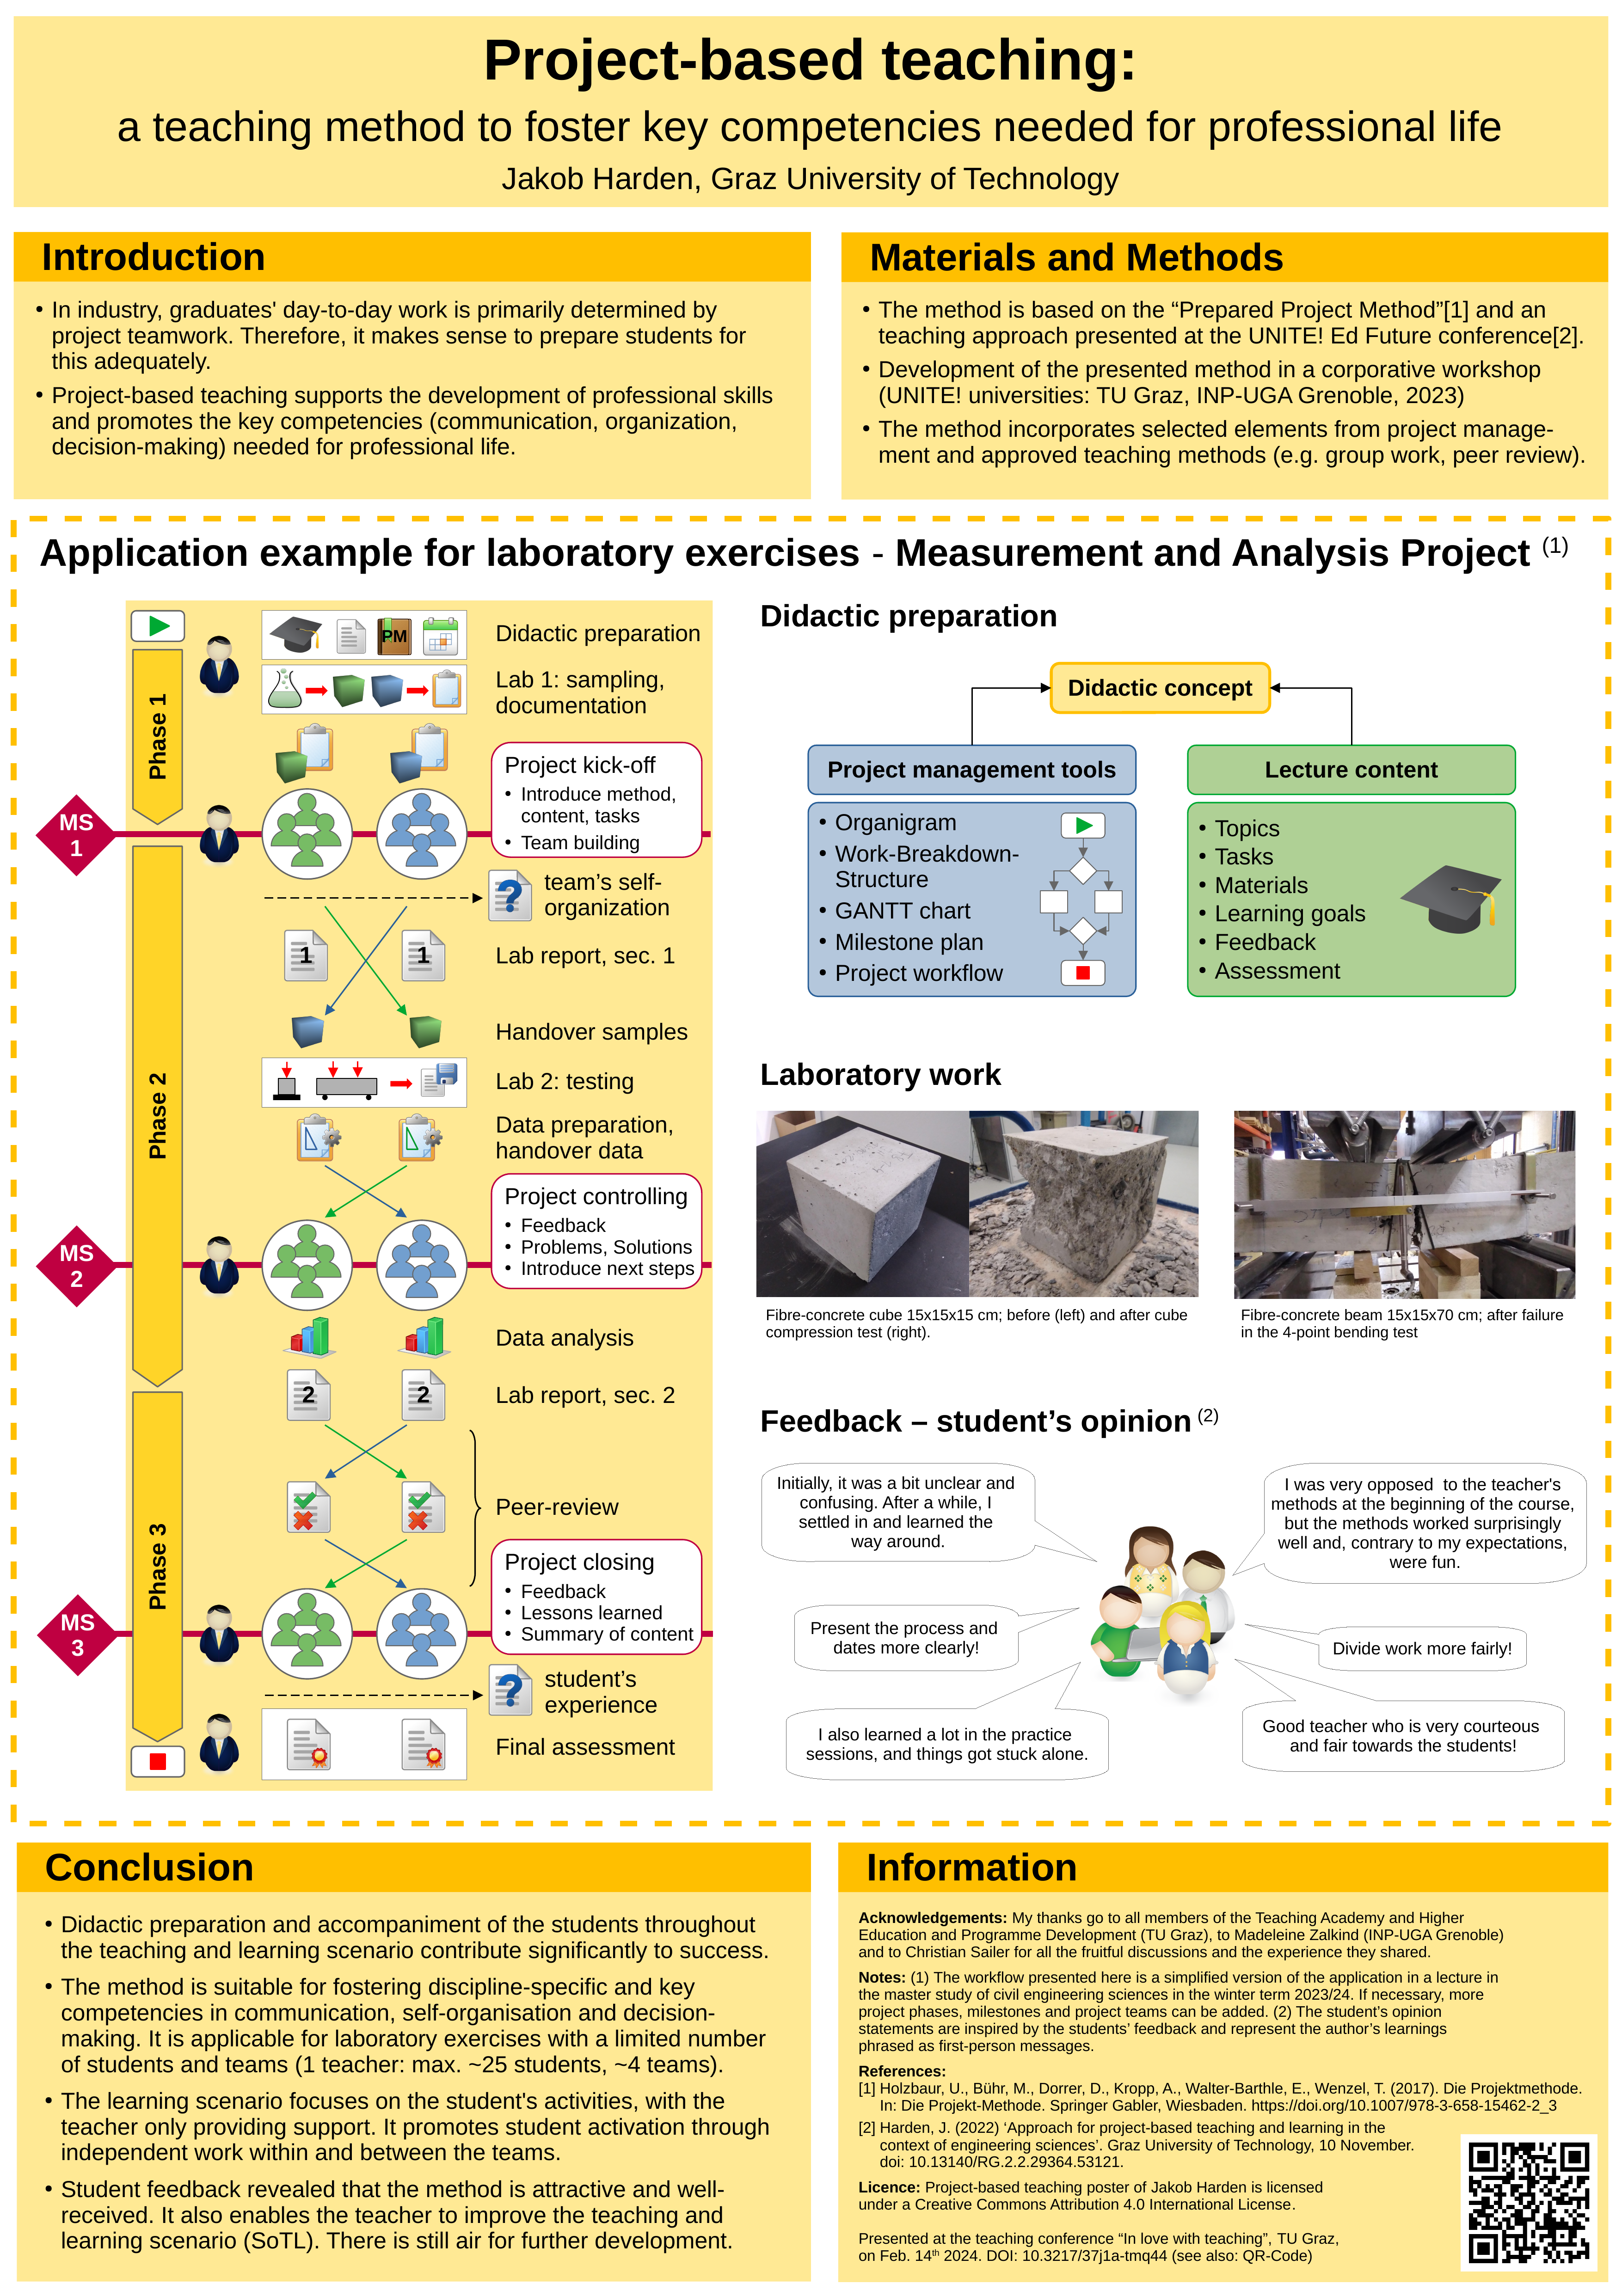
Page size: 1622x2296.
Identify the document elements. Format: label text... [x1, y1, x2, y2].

text_box Project-based teaching: a teaching method to foster key competencies needed for professional life Jakob Harden, Graz University of Technology [13, 16, 1609, 207]
text_box Fibre-concrete beam 15x15x70 cm; after failure in the 4-point bending test [1234, 1303, 1576, 1346]
picture [268, 668, 303, 709]
picture [403, 721, 456, 774]
text_box Good teacher who is very courteous and fair towards the students! [1235, 1659, 1565, 1772]
text_box MS 2 [36, 1225, 117, 1308]
text_box Introduction [13, 232, 811, 282]
text_box Phase 3 [133, 1392, 183, 1742]
picture [276, 1474, 342, 1540]
picture [390, 1111, 445, 1164]
text_box Phase 1 [133, 649, 183, 825]
text_box Final assessment [489, 1731, 686, 1763]
picture [269, 617, 322, 653]
picture [1087, 1518, 1242, 1707]
picture [329, 612, 464, 660]
text_box Application example for laboratory exercises - Measurement and Analysis Project (1) [32, 527, 1590, 578]
picture [415, 1059, 462, 1100]
text_box Project controlling Feedback Problems, Solutions Introduce next steps [492, 1174, 702, 1289]
text_box Topics Tasks Materials Learning goals Feedback Assessment [1187, 802, 1516, 997]
text_box Lab report, sec. 1 [489, 939, 686, 972]
text_box Acknowledgements: My thanks go to all members of the Teaching Academy and Higher Education and Programme Development (TU Graz), to Madeleine Zalkind (INP-UGA Grenoble) and to Christian Sailer for all the fruitful discussions and the experience they shared. Notes: (1) The workflow presented here is a simplified version of the application in a lecture in the master study of civil engineering sciences in the winter term 2023/24. If necessary, more project phases, milestones and project teams can be added. (2) The student’s opinion statements are inspired by the students’ feedback and represent the author’s learnings phrased as first-person messages. References: [1] Holzbaur, U., Bühr, M., Dorrer, D., Kropp, A., Walter-Barthle, E., Wenzel, T. (2017). Die Projektmethode. In: Die Projekt-Methode. Springer Gabler, Wiesbaden. https://doi.org/10.1007/978-3-658-15462-2_3 [2] Harden, J. (2022) ‘Approach for project-based teaching and learning in the context of engineering sciences’. Graz University of Technology, 10 November. doi: 10.13140/RG.2.2.29364.53121. Licence: Project-based teaching poster of Jakob Harden is licensed under a Creative Commons Attribution 4.0 International License. Presented at the teaching conference “In love with teaching”, TU Graz, on Feb. 14th 2024. DOI: 10.3217/37j1a-tmq44 (see also: QR-Code) [852, 1906, 1601, 2268]
text_box Didactic preparation [489, 617, 713, 650]
text_box [841, 282, 1609, 500]
text_box [1040, 891, 1068, 913]
text_box Handover samples [489, 1016, 699, 1051]
text_box Lecture content [1187, 745, 1516, 795]
picture [426, 667, 468, 710]
text_box MS 3 [37, 1594, 117, 1677]
text_box [13, 282, 811, 499]
text_box [1061, 813, 1105, 839]
picture [478, 1657, 543, 1722]
text_box Organigram Work-Breakdown- Structure GANTT chart Milestone plan Project workflow [808, 802, 1136, 997]
text_box In industry, graduates' day-to-day work is primarily determined by project teamwork. Therefore, it makes sense to prepare students for this adequately. Project-based teaching supports the development of professional skills and promotes the key competencies (communication, organization, decision-making) needed for professional life. [28, 293, 795, 468]
text_box [1069, 917, 1097, 944]
text_box team’s self- organization [537, 865, 686, 928]
text_box Lab 1: sampling, documentation [489, 663, 699, 722]
picture [194, 1599, 246, 1668]
text_box [1069, 857, 1097, 885]
text_box [1095, 891, 1123, 913]
text_box Divide work more fairly! [1245, 1624, 1527, 1671]
text_box Materials and Methods [841, 232, 1609, 282]
picture [194, 1708, 246, 1777]
picture [391, 1474, 456, 1540]
picture [756, 1111, 1199, 1297]
picture [391, 923, 456, 988]
picture [194, 631, 246, 699]
picture [289, 721, 342, 773]
text_box Project management tools [808, 745, 1136, 795]
picture [477, 863, 543, 928]
text_box student’s experience [538, 1662, 675, 1721]
picture [391, 1711, 456, 1777]
text_box I also learned a lot in the practice sessions, and things got stuck alone. [786, 1662, 1109, 1780]
text_box Feedback – student’s opinion (2) [753, 1400, 1292, 1442]
text_box Data analysis [489, 1321, 686, 1354]
text_box Initially, it was a bit unclear and confusing. After a while, I settled in and learned the way around. [762, 1463, 1097, 1562]
text_box [125, 600, 713, 1791]
text_box I was very opposed to the teacher's methods at the beginning of the course, but the methods worked surprisingly well and, contrary to my expectations, were fun. [1232, 1463, 1587, 1584]
text_box Conclusion [17, 1843, 811, 1892]
text_box [838, 1892, 1609, 2282]
text_box Didactic preparation and accompaniment of the students throughout the teaching and learning scenario contribute significantly to success. The method is suitable for fostering discipline-specific and key competencies in communication, self-organisation and decision-making. It is applicable for laboratory exercises with a limited number of students and teams (1 teacher: max. ~25 students, ~4 teams). The learning scenario focuses on the student's activities, with the teacher only providing support. It promotes student activation through independent work within and between the teams. Student feedback revealed that the method is attractive and well-received. It also enables the teacher to improve the teaching and learning scenario (SoTL). There is still air for further development. [37, 1908, 791, 2257]
text_box Information [838, 1843, 1609, 1892]
text_box Lab 2: testing [489, 1065, 699, 1100]
text_box [17, 1892, 811, 2282]
picture [1234, 1111, 1576, 1299]
picture [276, 1711, 342, 1777]
picture [391, 1311, 456, 1427]
text_box Didactic preparation [753, 595, 1292, 637]
text_box Fibre-concrete cube 15x15x15 cm; before (left) and after cube compression test (right). [759, 1303, 1202, 1346]
text_box Present the process and dates more clearly! [794, 1605, 1080, 1671]
text_box Peer-review [489, 1490, 686, 1524]
text_box Laboratory work [753, 1053, 1292, 1096]
text_box [1061, 960, 1105, 986]
text_box Data preparation, handover data [489, 1108, 699, 1167]
text_box Lab report, sec. 2 [489, 1378, 686, 1412]
text_box Didactic concept [1051, 663, 1270, 713]
picture [273, 923, 339, 988]
text_box The method is based on the “Prepared Project Method”[1] and an teaching approach presented at the UNITE! Ed Future conference[2]. Development of the presented method in a corporative workshop (UNITE! universities: TU Graz, INP-UGA Grenoble, 2023) The method incorporates selected elements from project manage-ment and approved teaching methods (e.g. group work, peer review). [855, 293, 1597, 476]
picture [194, 800, 246, 868]
picture [276, 1311, 342, 1427]
text_box MS 1 [35, 794, 116, 876]
text_box Project kick-off Introduce method, content, tasks Team building [492, 742, 702, 857]
text_box Phase 2 [133, 846, 183, 1387]
picture [194, 1231, 246, 1299]
text_box Project closing Feedback Lessons learned Summary of content [491, 1539, 702, 1654]
picture [1461, 2134, 1597, 2272]
picture [289, 1111, 344, 1164]
picture [1400, 865, 1502, 934]
